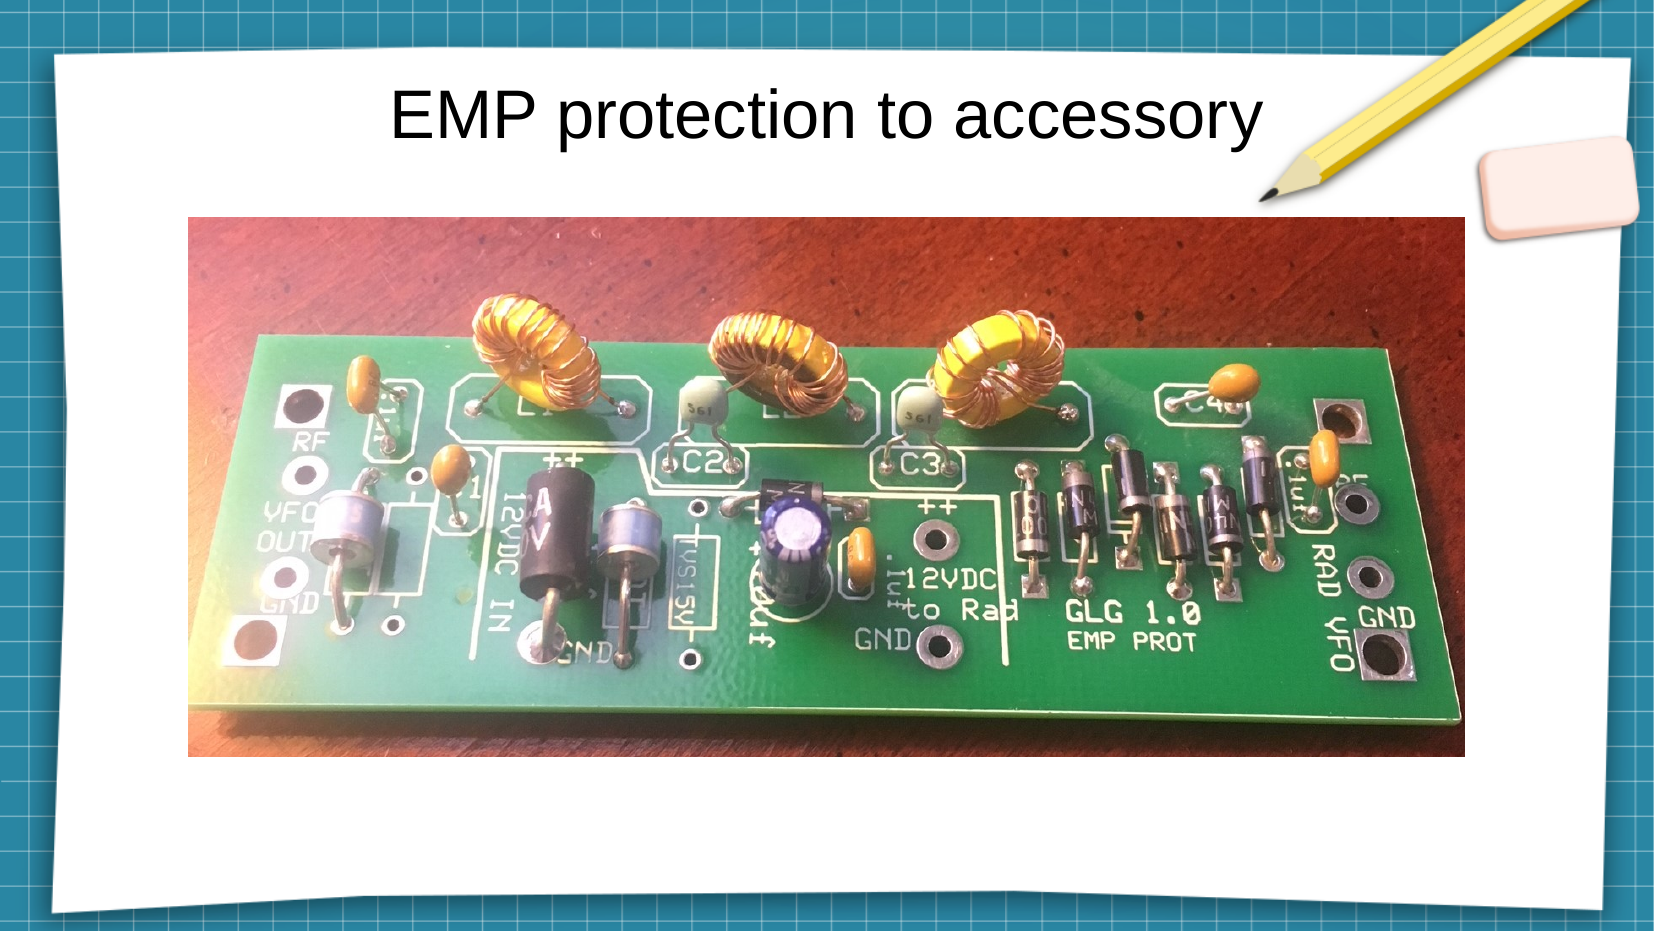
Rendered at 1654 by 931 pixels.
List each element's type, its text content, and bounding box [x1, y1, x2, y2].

title EMP protection to accessory [82, 37, 1571, 193]
picture [0, 0, 1654, 931]
